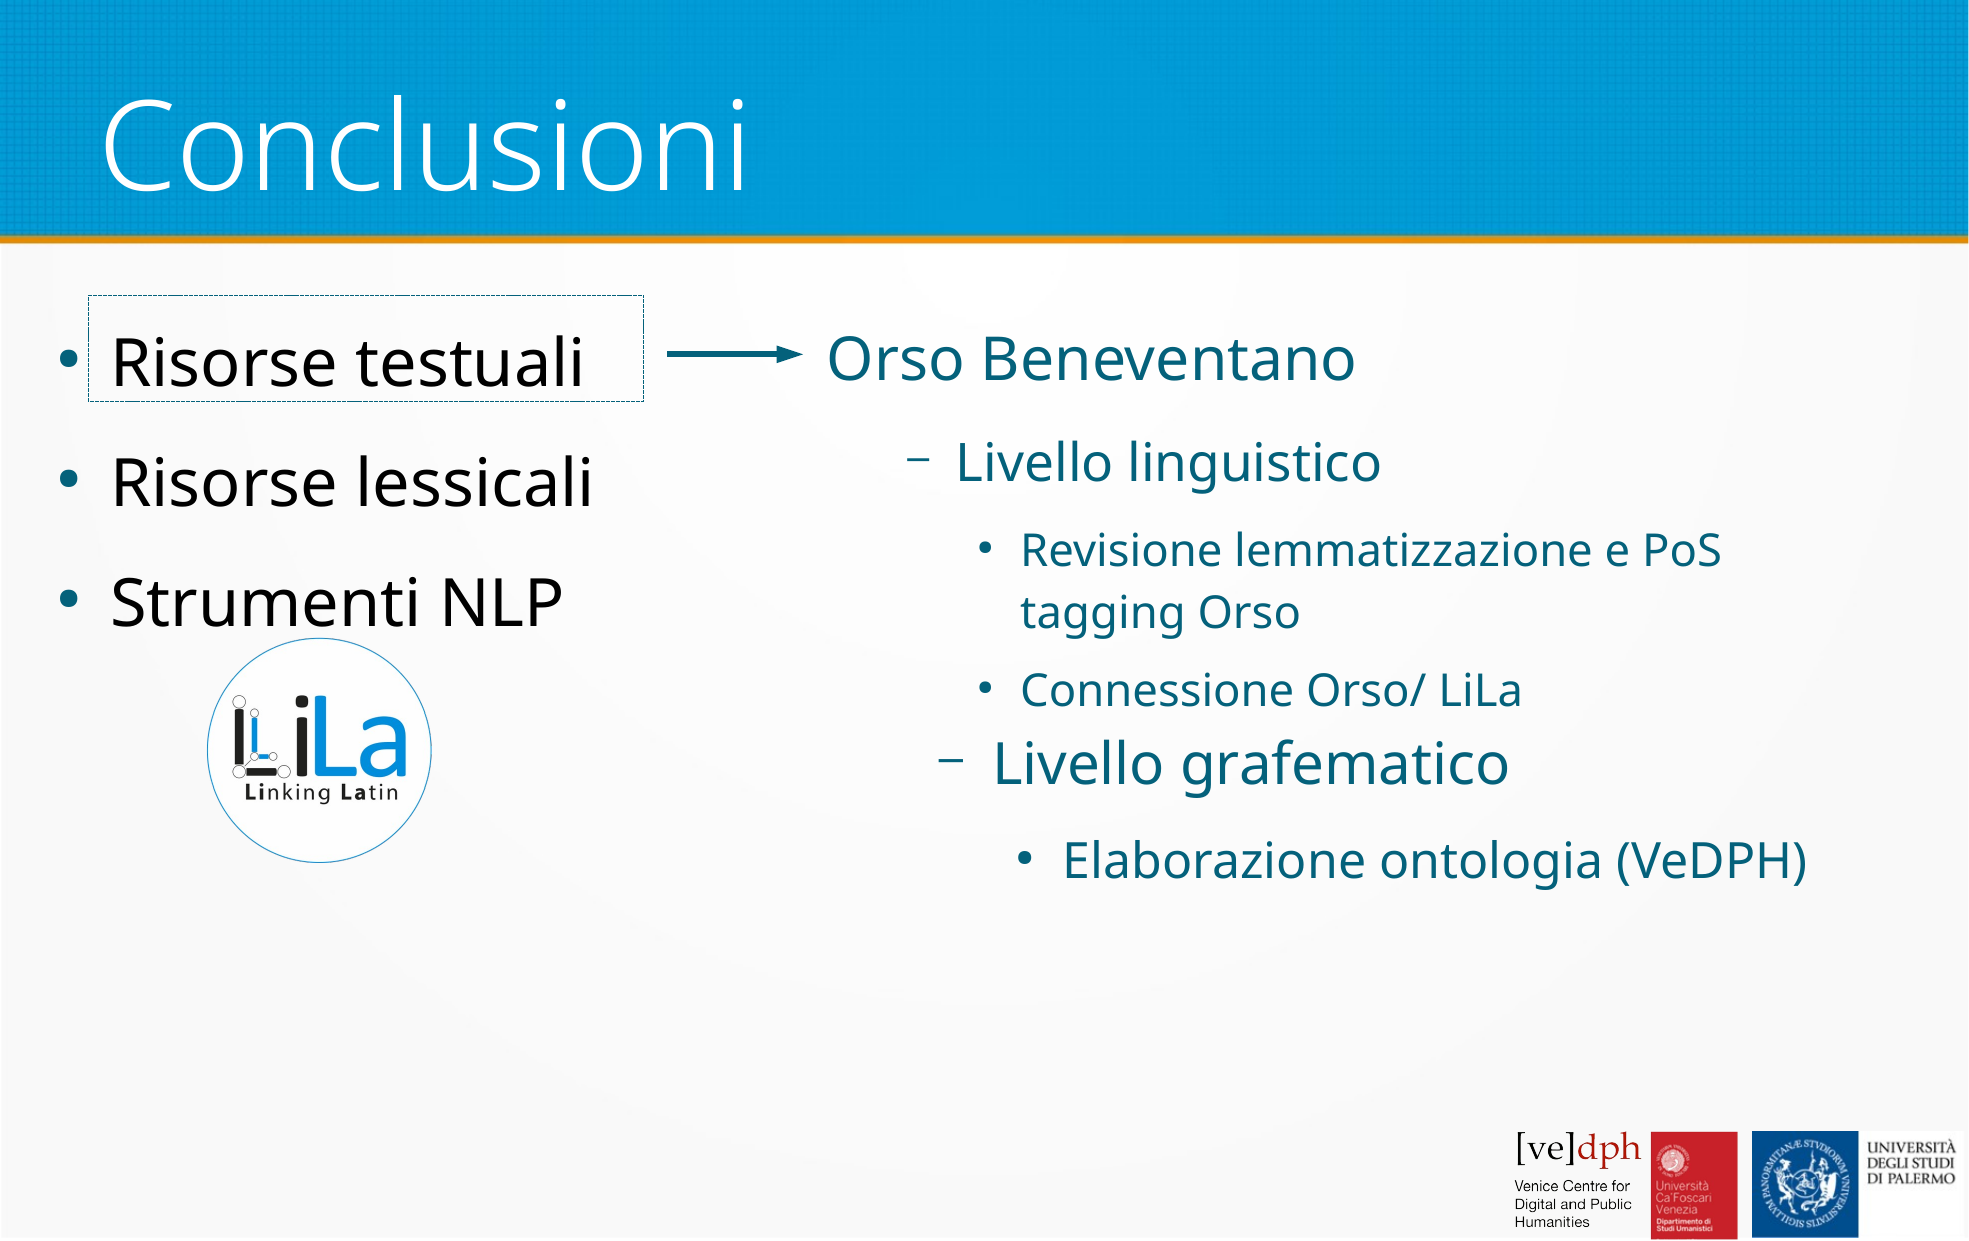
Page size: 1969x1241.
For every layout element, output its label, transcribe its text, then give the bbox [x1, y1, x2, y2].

list Risorse testuali Risorse lessicali Strumenti NLP [39, 315, 899, 1081]
title Conclusioni [98, 19, 1870, 227]
list Orso Beneventano Livello linguistico Revisione lemmatizzazione e PoS tagging Orso Connessione Orso/ LiLa [826, 315, 1861, 721]
list Livello grafematico Elaborazione ontologia (VeDPH) [850, 722, 1860, 1134]
picture [0, 233, 1969, 1241]
